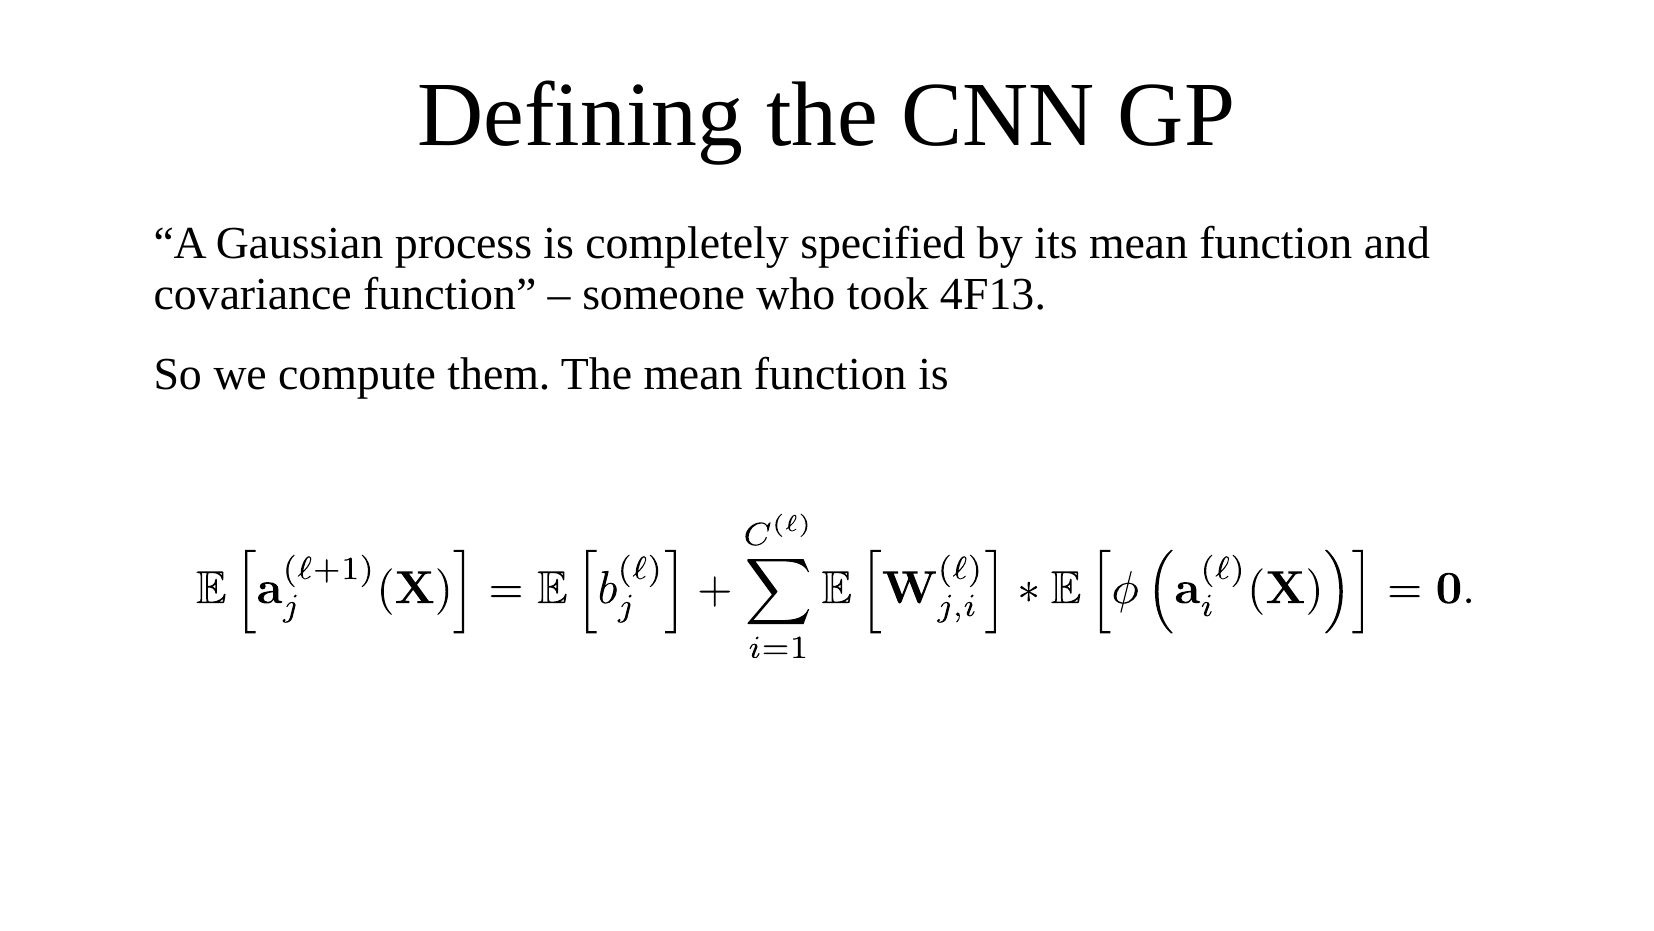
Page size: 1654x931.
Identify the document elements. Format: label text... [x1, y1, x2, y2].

list “A Gaussian process is completely specified by its mean function and covariance function” – someone who took 4F13. So we compute them. The mean function is [82, 217, 1571, 875]
picture [195, 513, 1476, 658]
title Defining the CNN GP [82, 37, 1571, 193]
